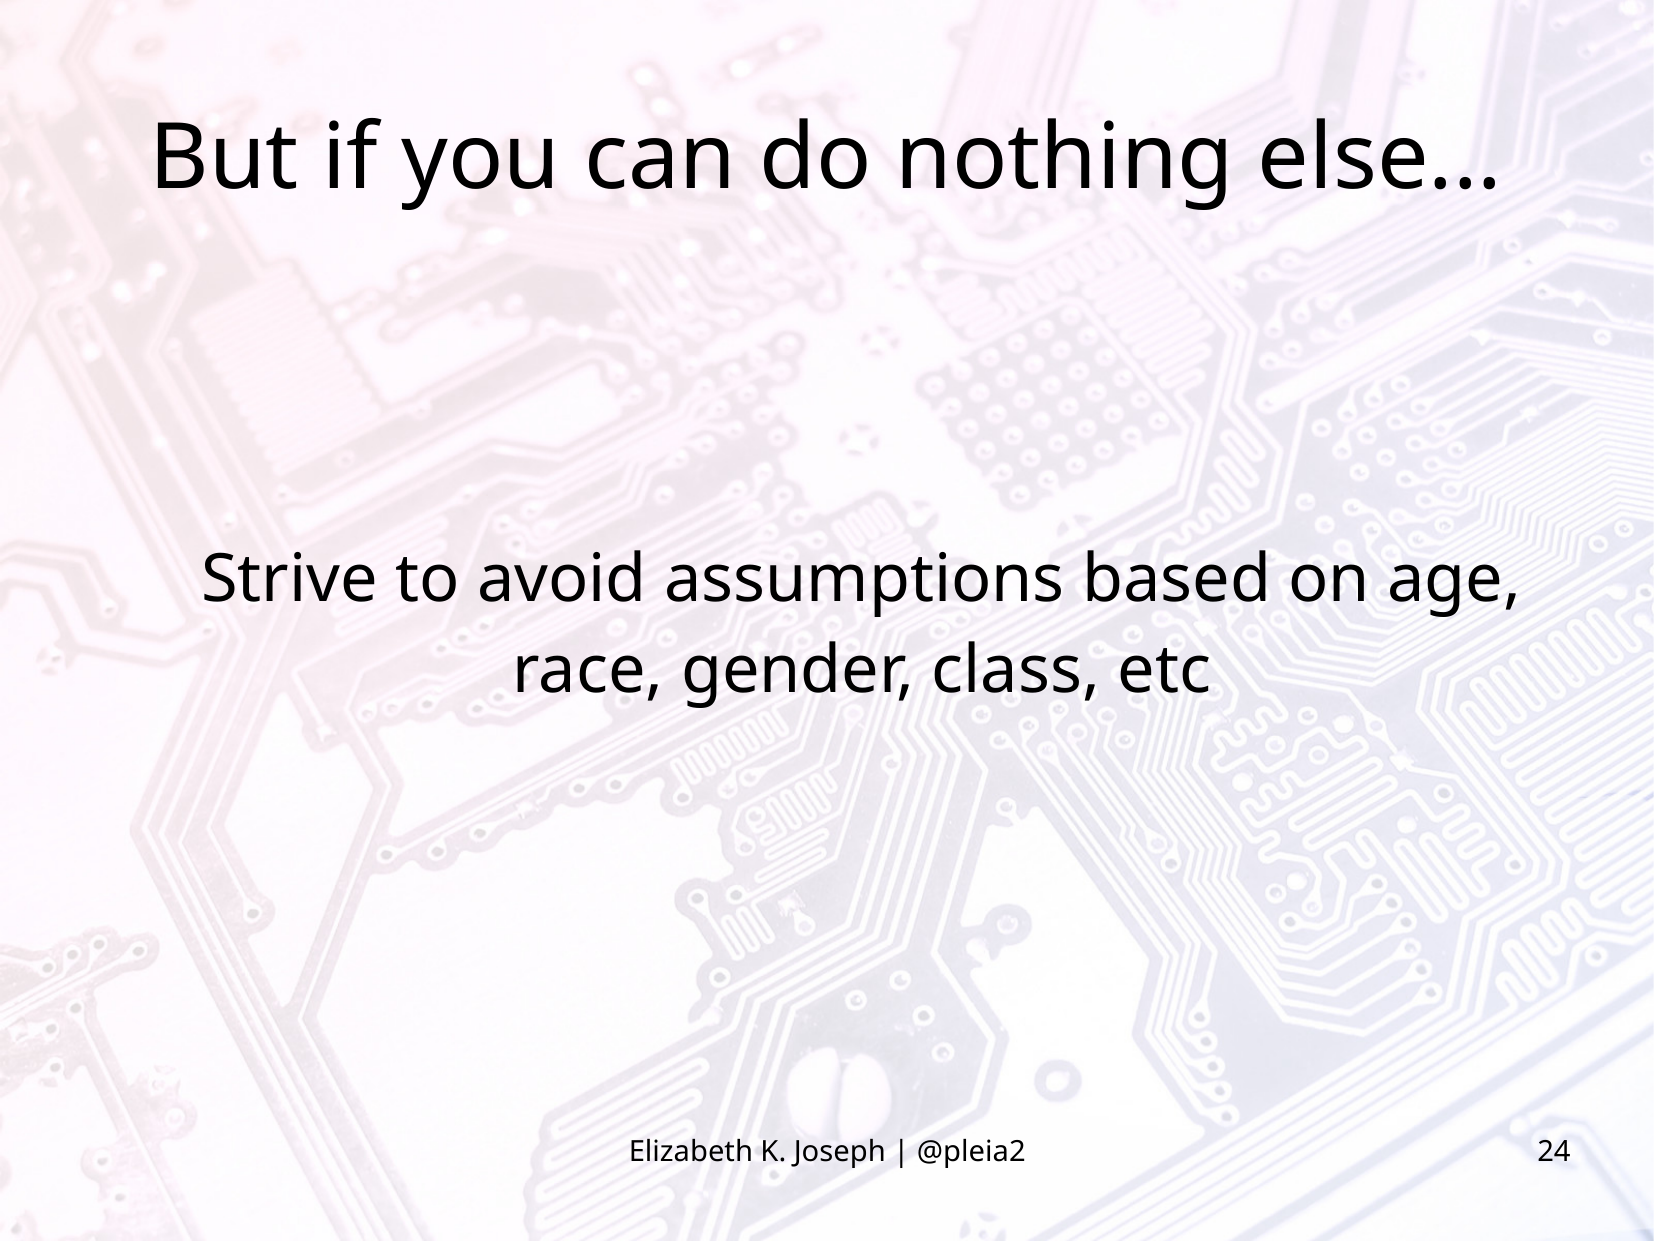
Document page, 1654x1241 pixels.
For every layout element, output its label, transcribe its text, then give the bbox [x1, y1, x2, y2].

picture [0, 0, 1654, 1241]
title But if you can do nothing else... [82, 49, 1571, 257]
list Strive to avoid assumptions based on age, race, gender, class, etc [82, 290, 1571, 1010]
